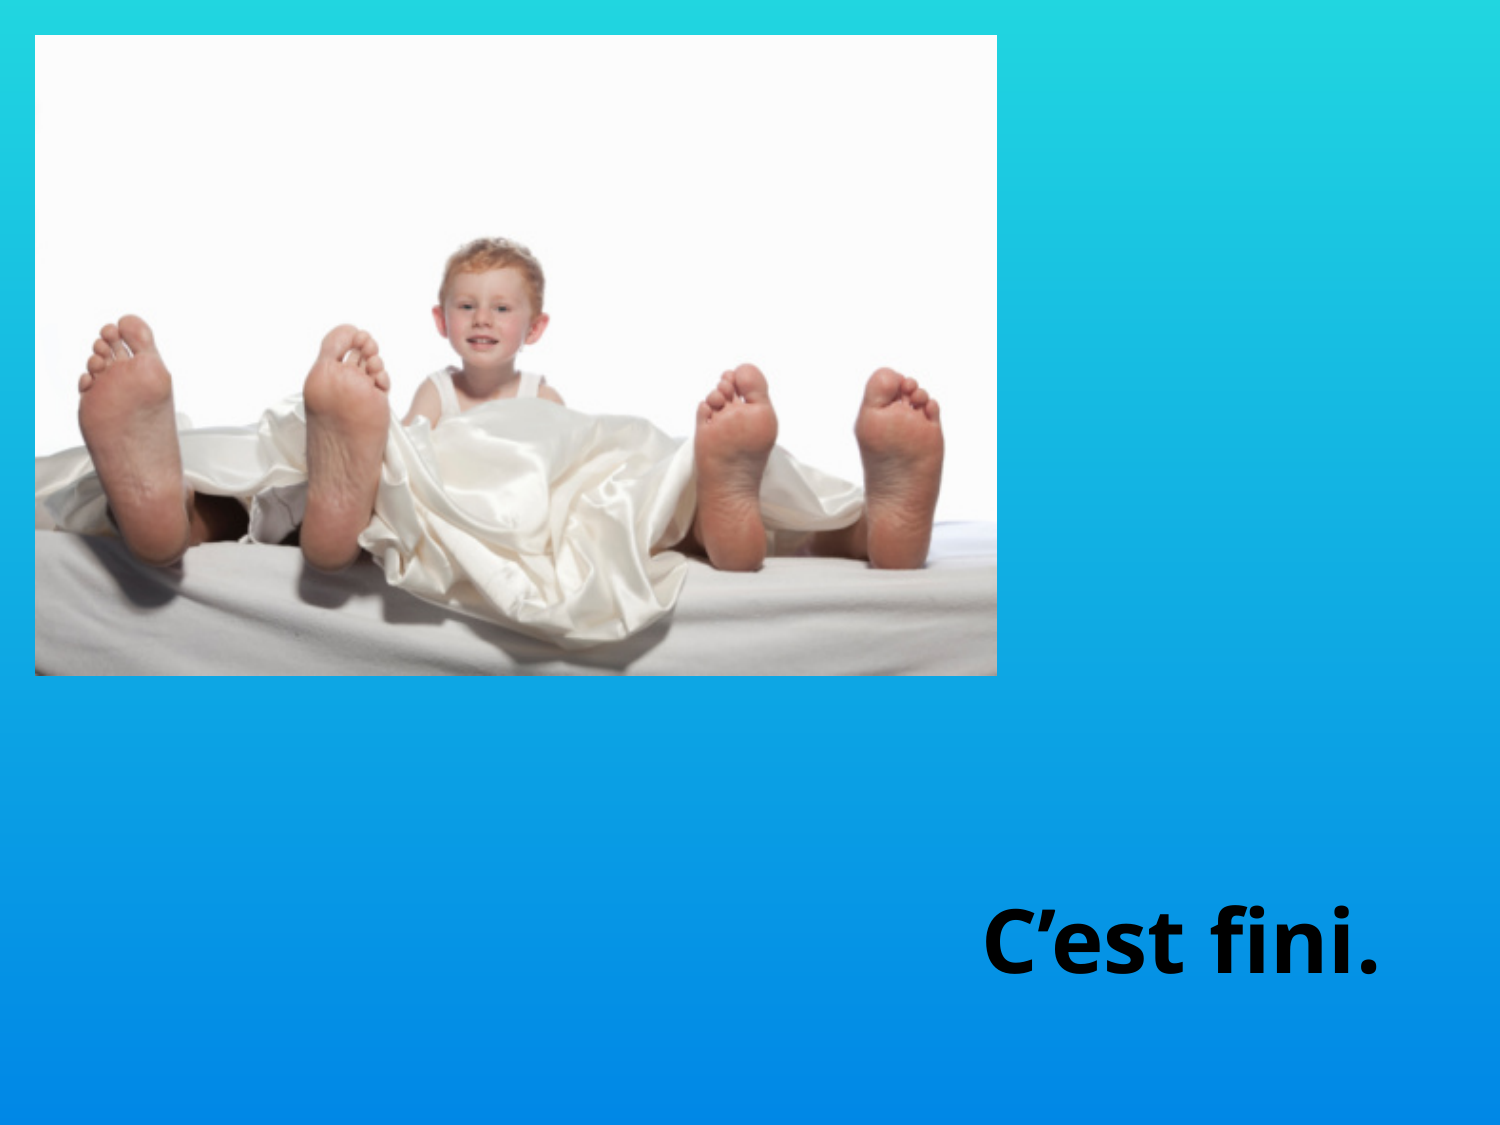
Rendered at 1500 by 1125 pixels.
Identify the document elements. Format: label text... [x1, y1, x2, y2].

picture [0, 35, 1500, 675]
title C’est fini. [960, 843, 1402, 1032]
